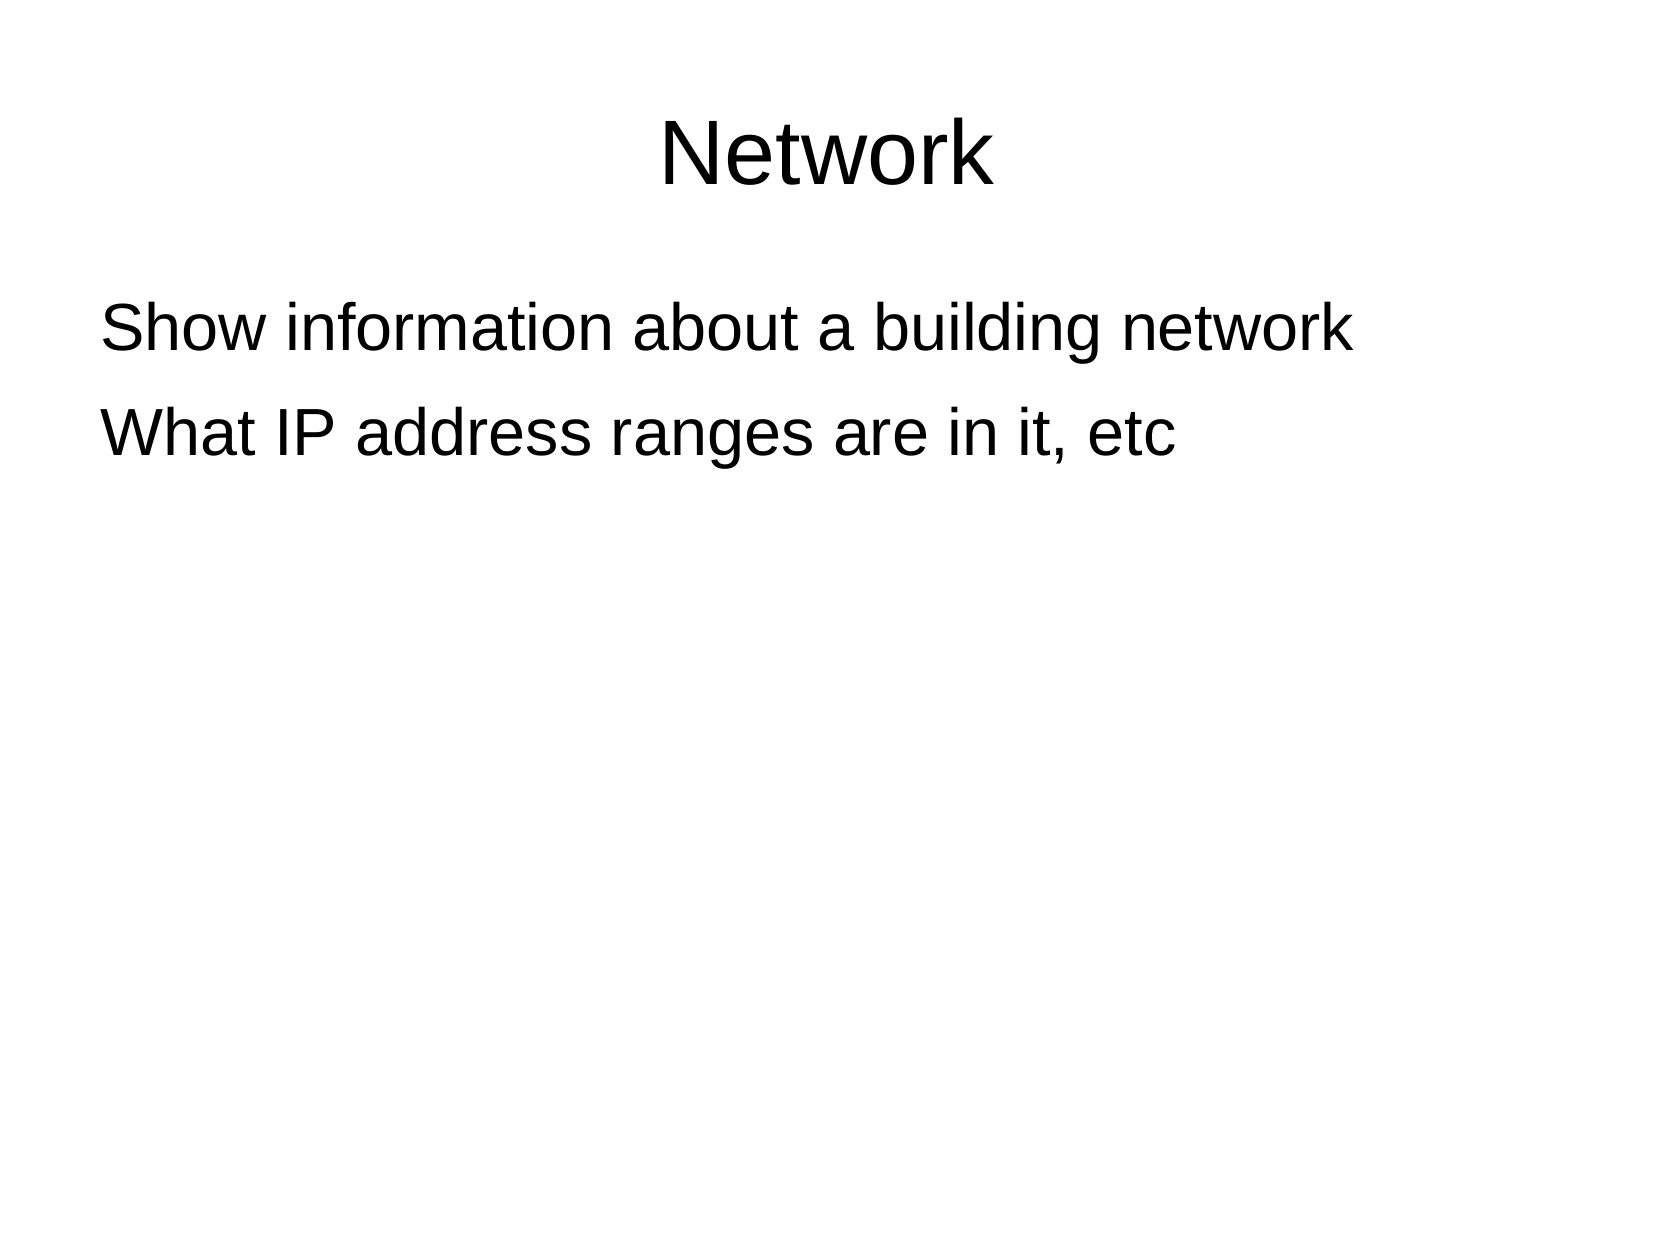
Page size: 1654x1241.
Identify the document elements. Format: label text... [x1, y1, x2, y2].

title Network [82, 49, 1571, 257]
list Show information about a building network What IP address ranges are in it, etc [82, 290, 1571, 1109]
